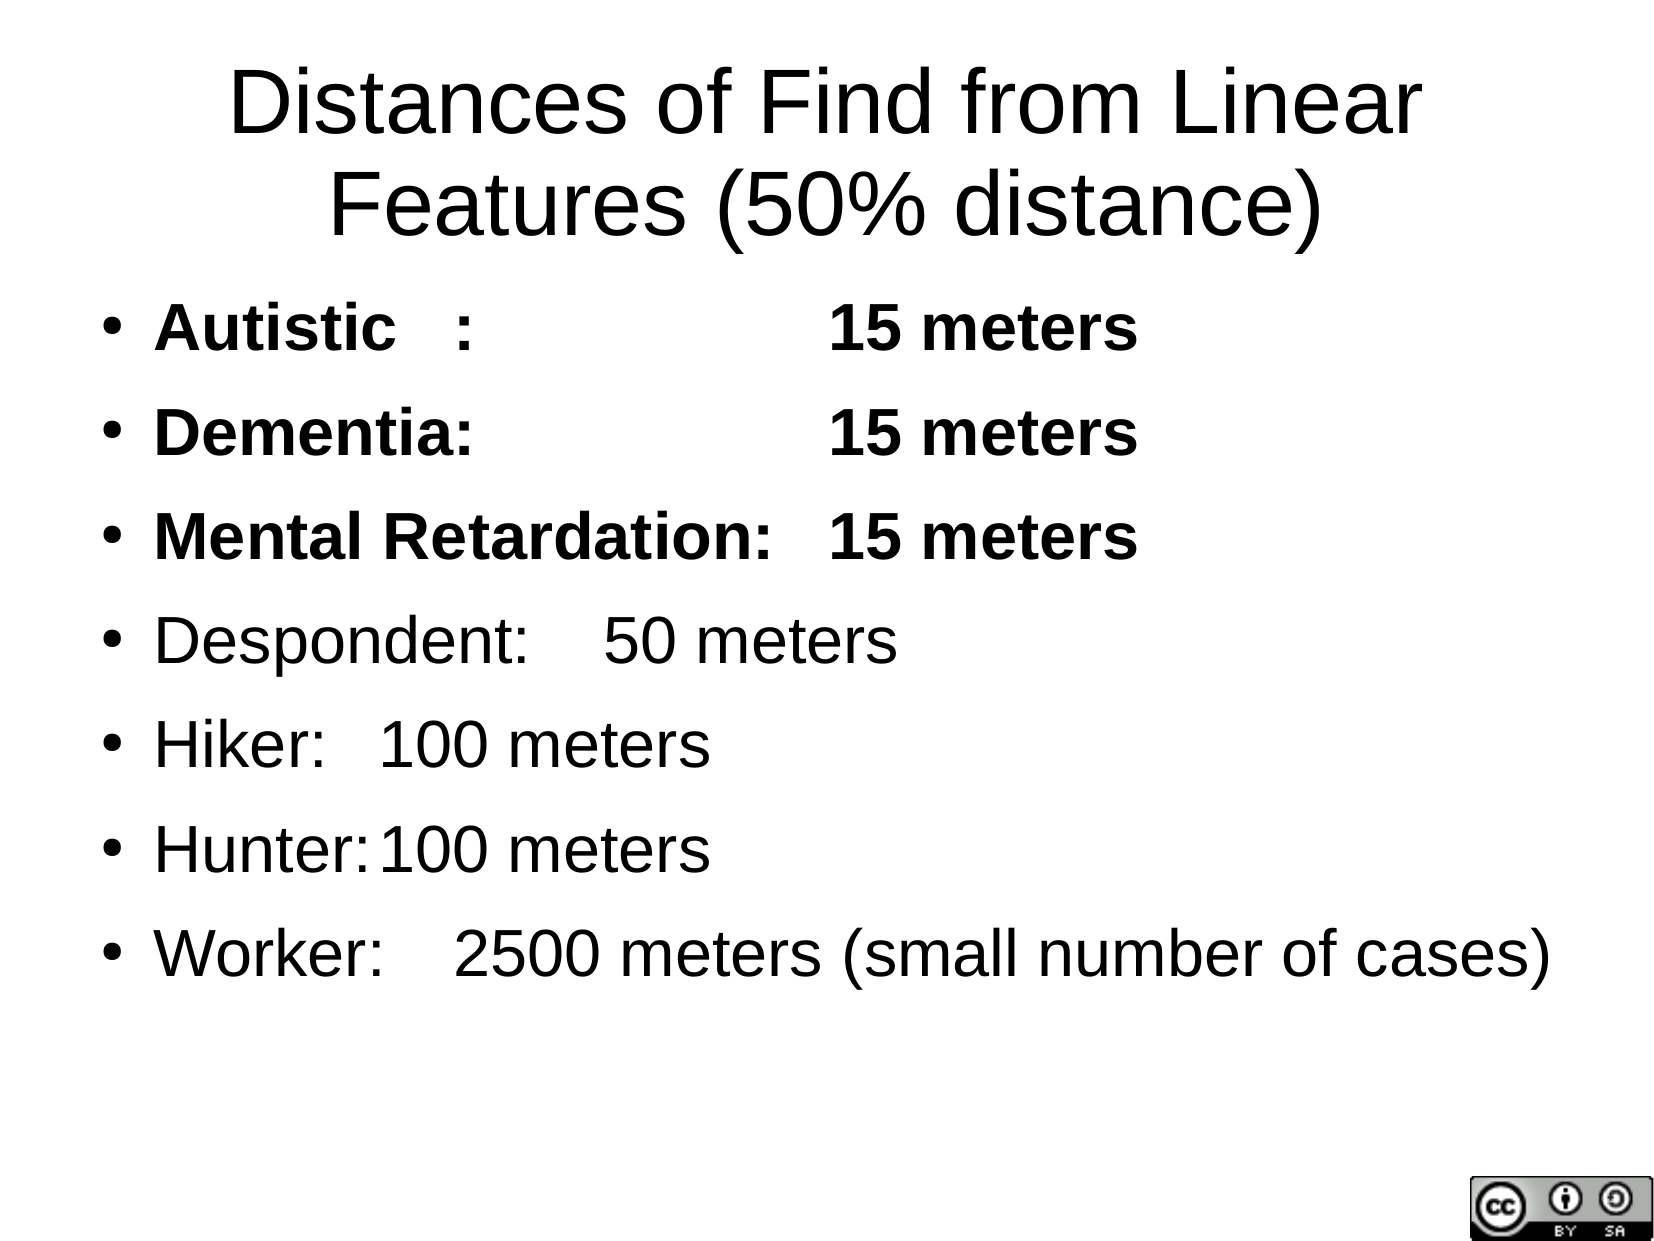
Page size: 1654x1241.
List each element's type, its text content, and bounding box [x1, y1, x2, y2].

title Distances of Find from Linear Features (50% distance) [82, 49, 1571, 257]
picture [1470, 1176, 1654, 1241]
list Autistic : 15 meters Dementia: 15 meters Mental Retardation: 15 meters Despondent: 50 meters Hiker: 100 meters Hunter: 100 meters Worker: 2500 meters (small number of cases) [82, 290, 1571, 1010]
